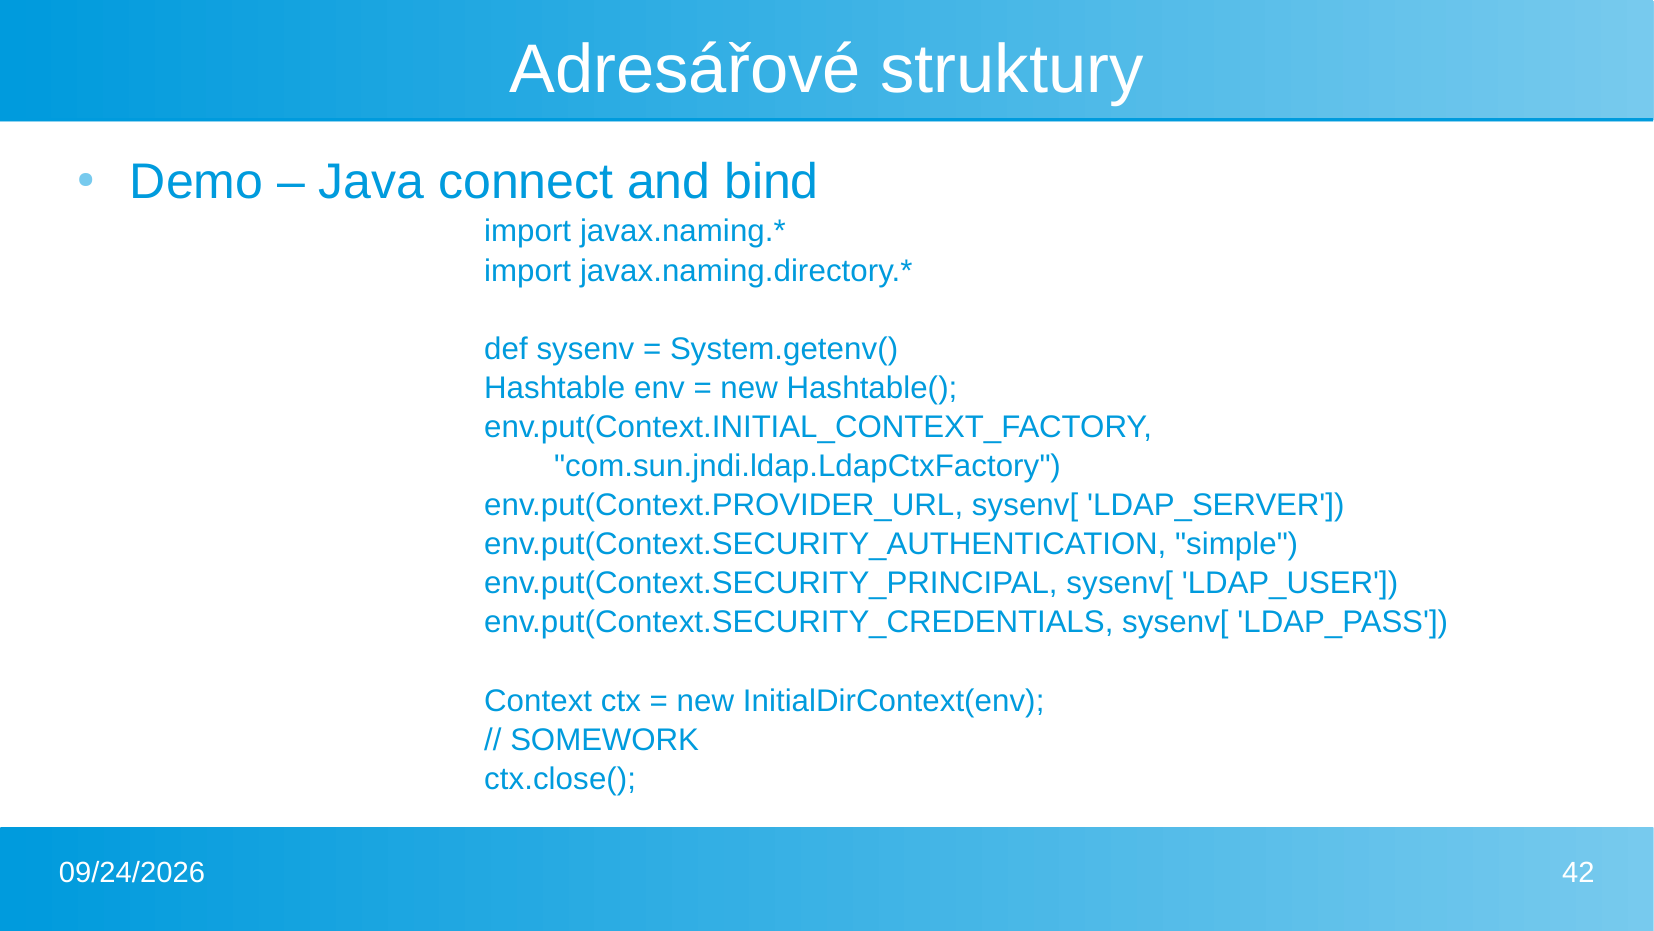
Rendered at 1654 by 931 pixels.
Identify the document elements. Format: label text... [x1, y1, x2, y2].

list Demo – Java connect and bind import javax.naming.* import javax.naming.directory.* def sysenv = System.getenv() Hashtable env = new Hashtable(); env.put(Context.INITIAL_CONTEXT_FACTORY, "com.sun.jndi.ldap.LdapCtxFactory") env.put(Context.PROVIDER_URL, sysenv[ 'LDAP_SERVER']) env.put(Context.SECURITY_AUTHENTICATION, "simple") env.put(Context.SECURITY_PRINCIPAL, sysenv[ 'LDAP_USER']) env.put(Context.SECURITY_CREDENTIALS, sysenv[ 'LDAP_PASS']) Context ctx = new InitialDirContext(env); // SOMEWORK ctx.close(); [59, 153, 1595, 745]
title Adresářové struktury [59, 29, 1595, 108]
